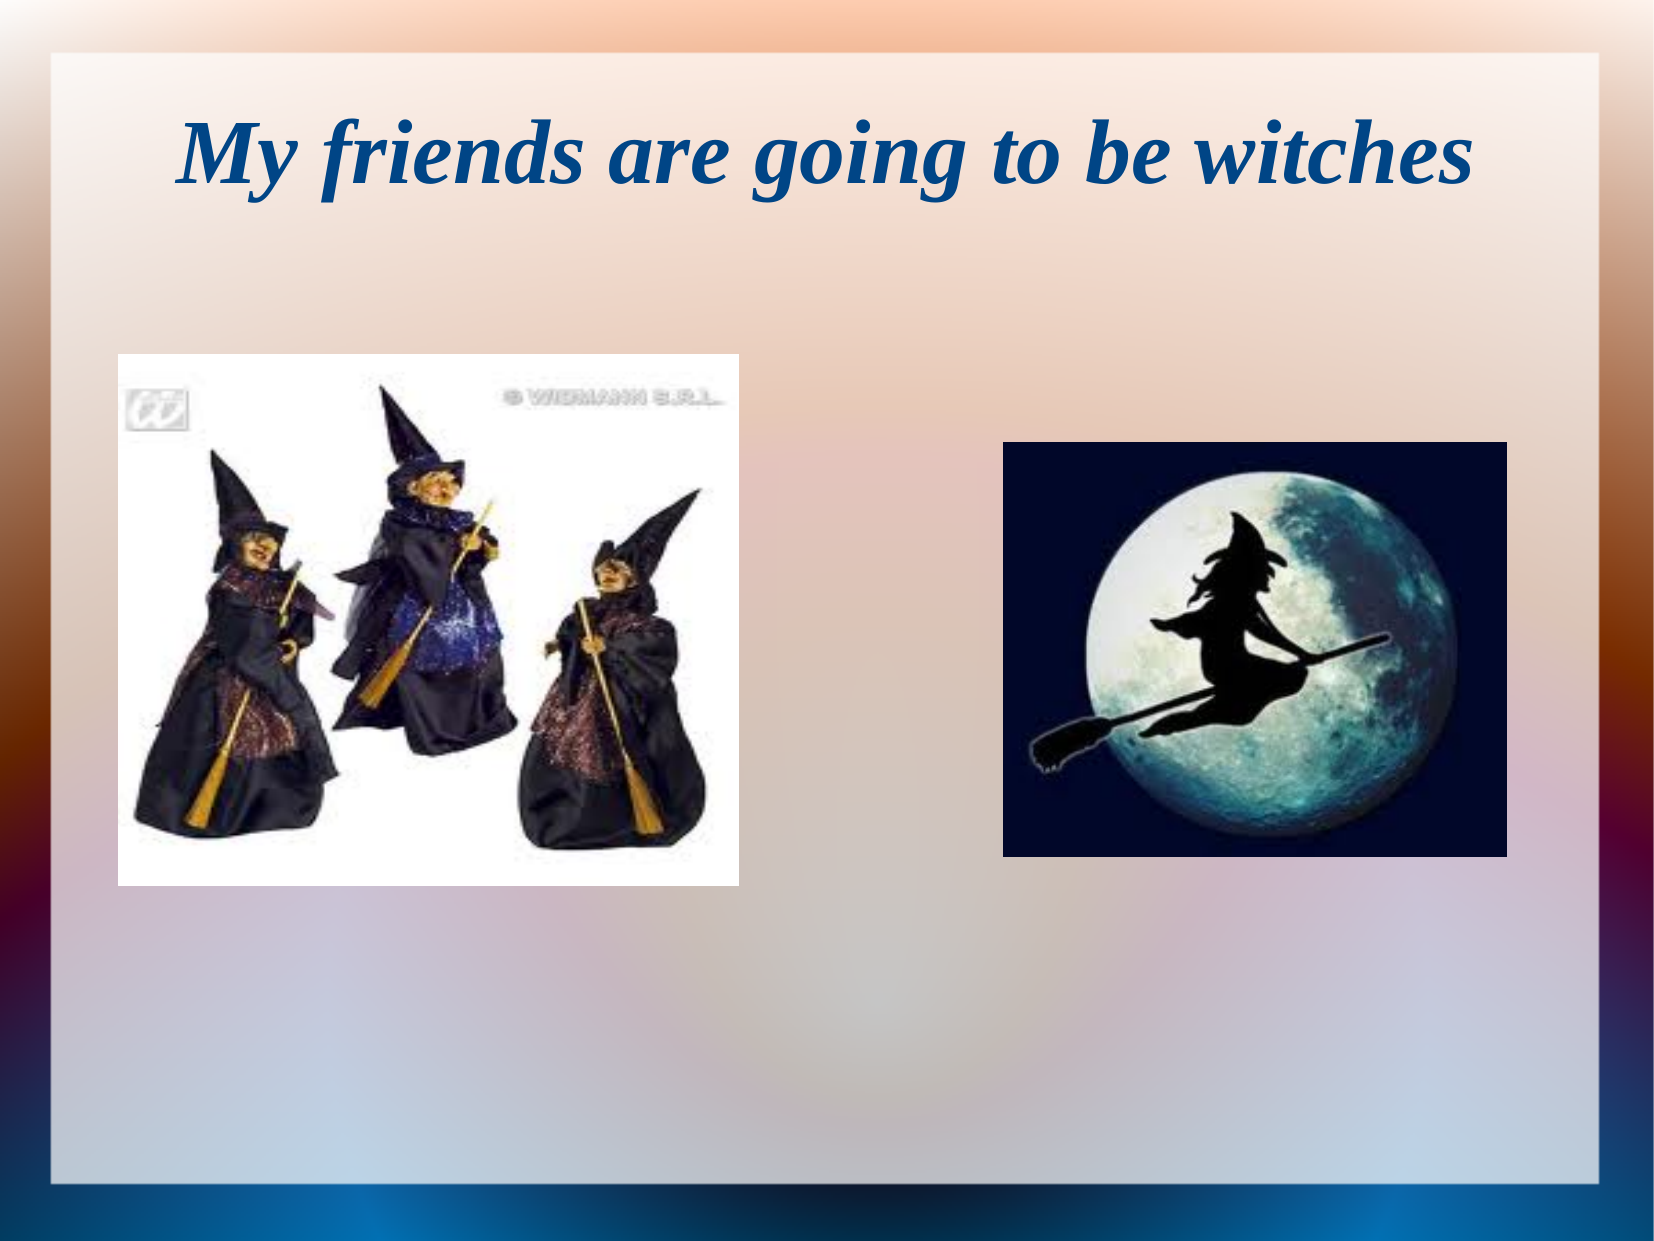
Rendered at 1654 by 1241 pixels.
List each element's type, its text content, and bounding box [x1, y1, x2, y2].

title My friends are going to be witches [82, 49, 1571, 257]
picture [0, 0, 1654, 1241]
